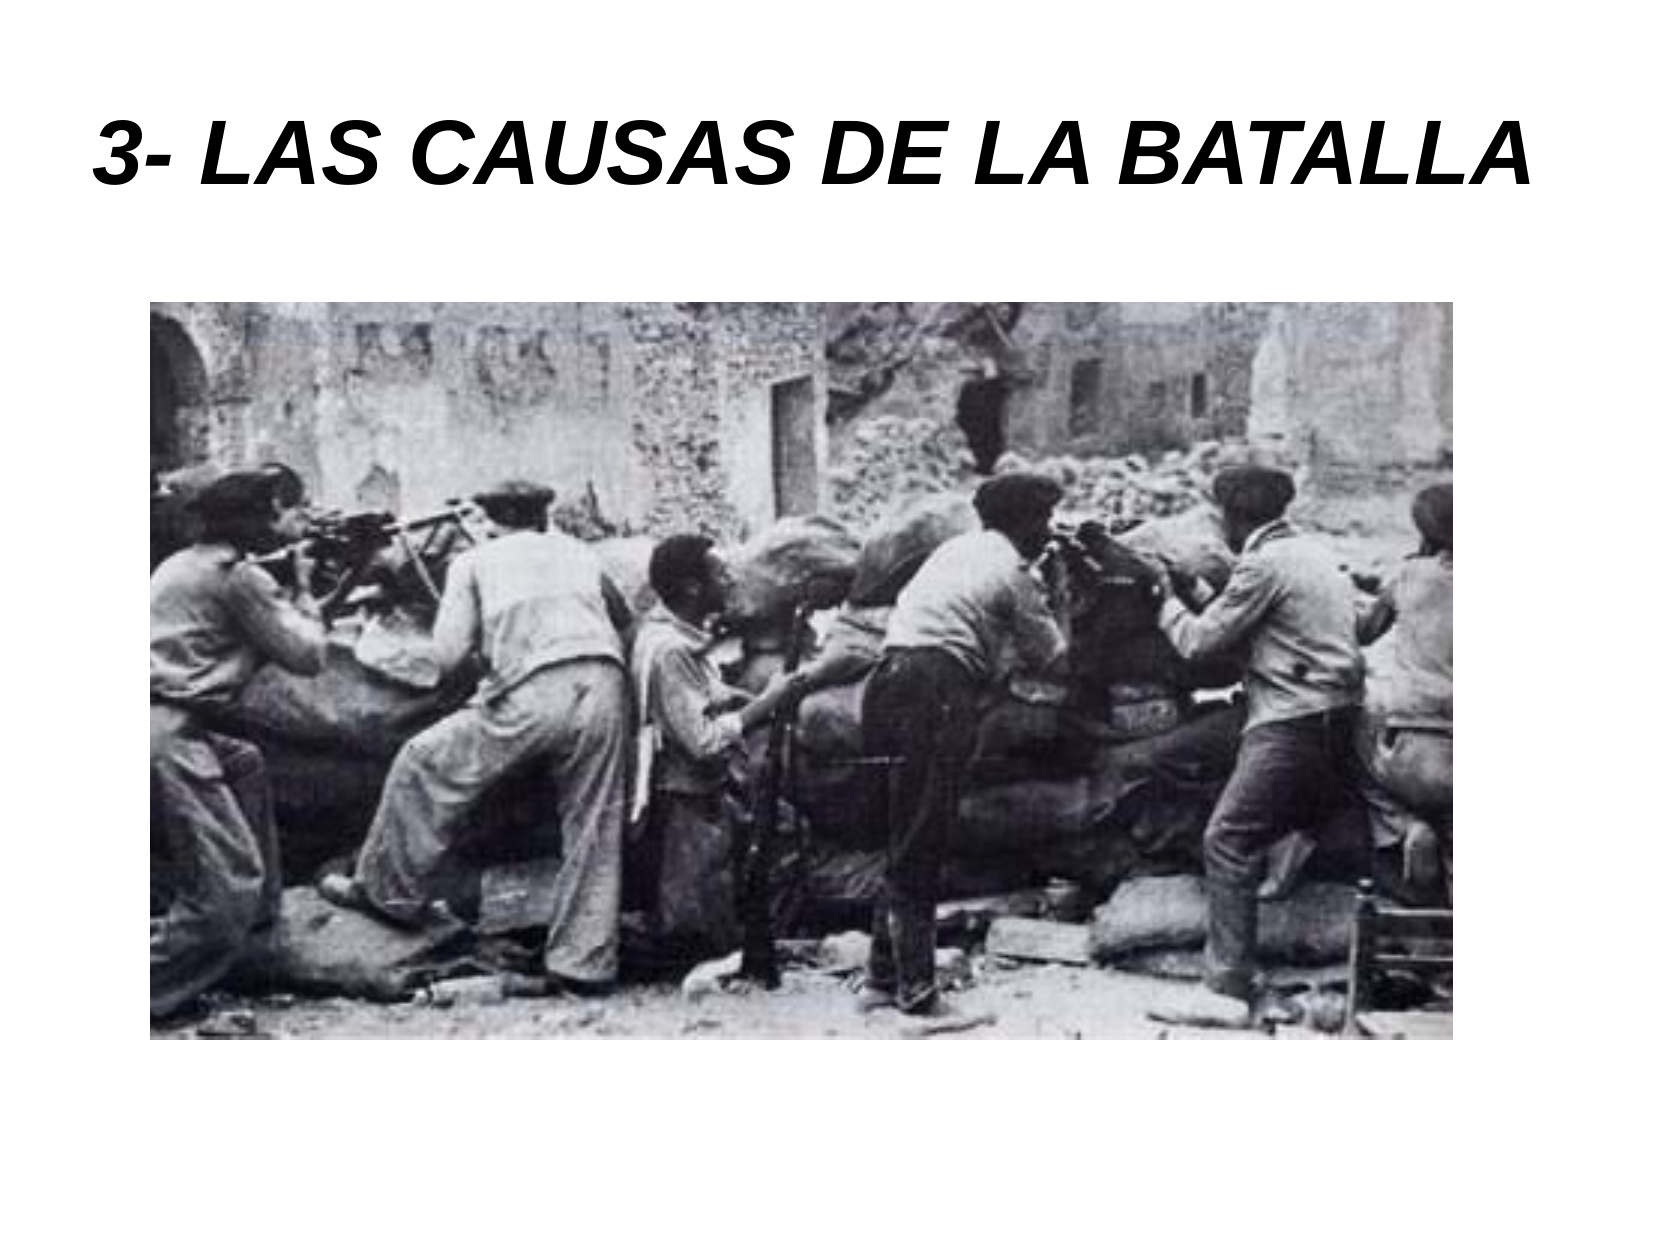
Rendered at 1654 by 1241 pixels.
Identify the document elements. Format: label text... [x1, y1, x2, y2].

picture [150, 302, 1453, 1040]
title 3- LAS CAUSAS DE LA BATALLA [82, 49, 1571, 257]
